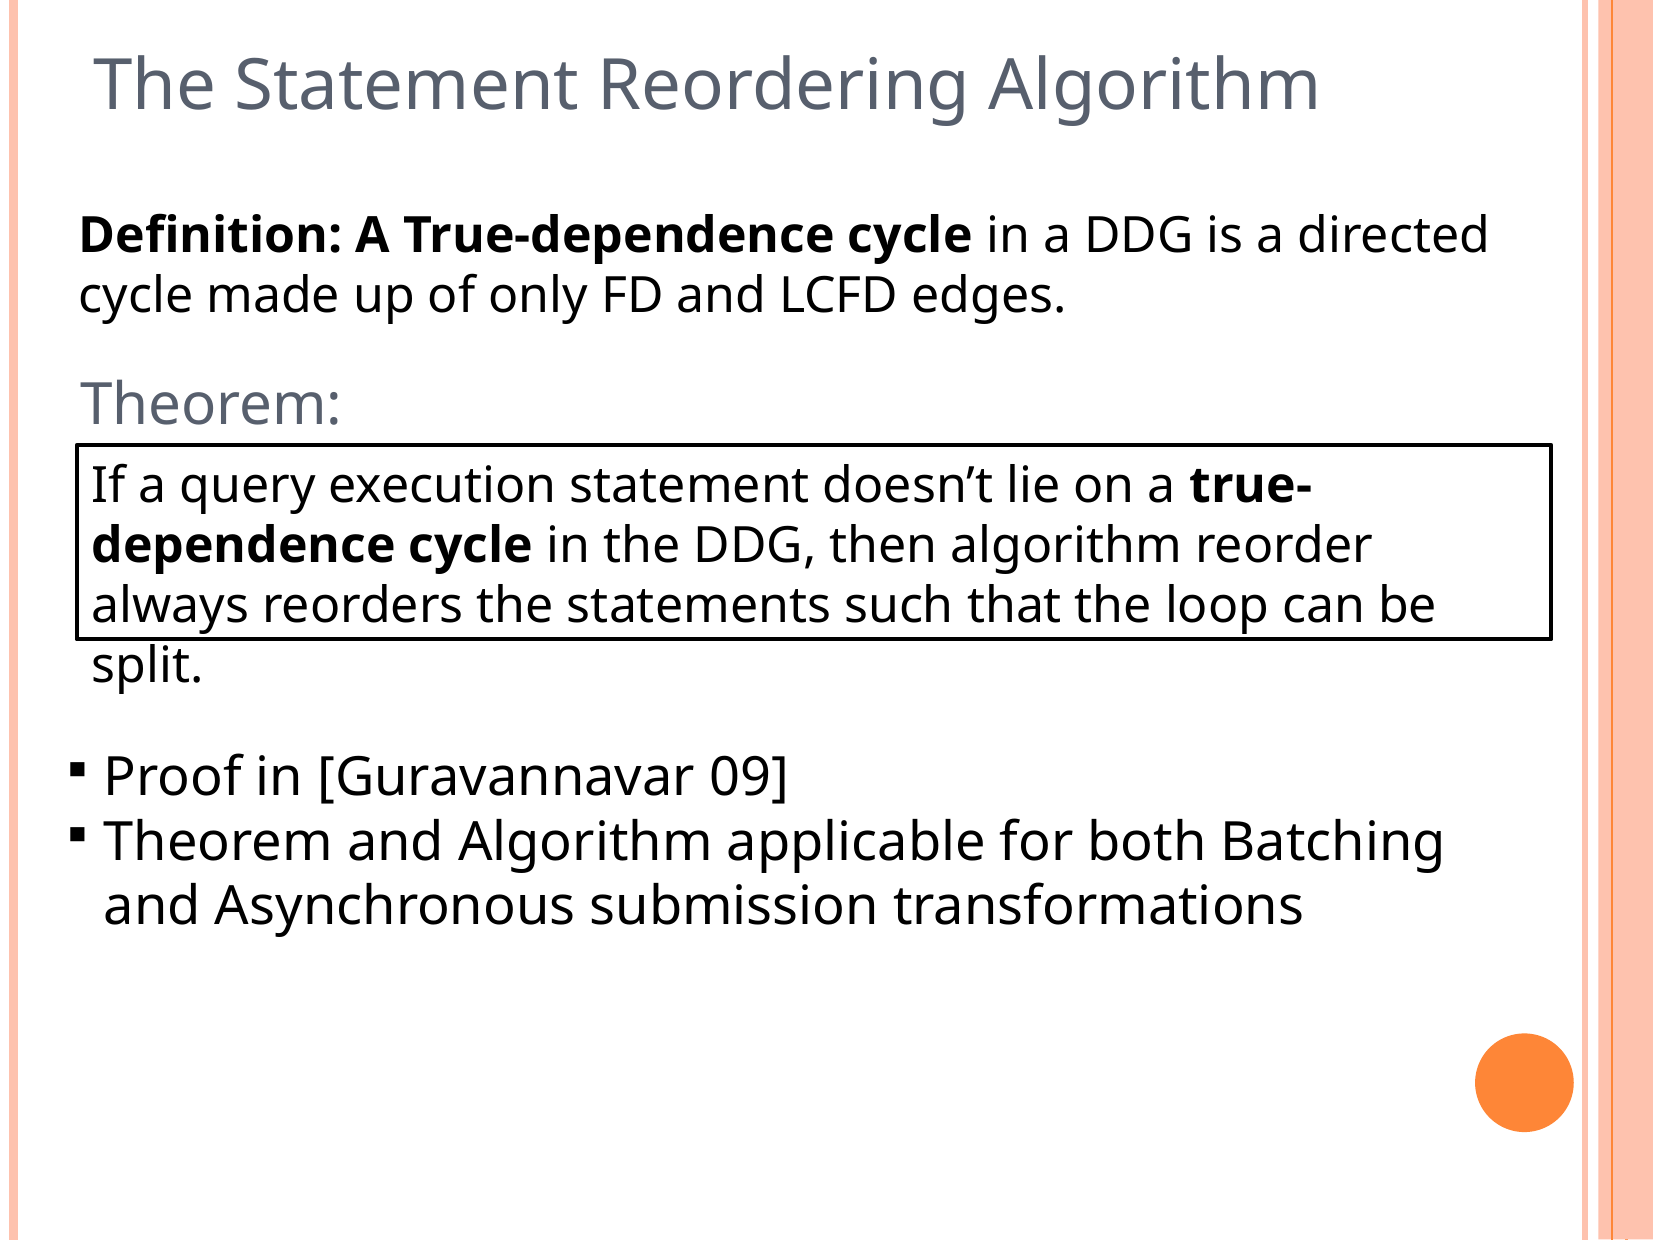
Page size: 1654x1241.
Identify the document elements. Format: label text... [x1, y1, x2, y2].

text_box Definition: A True-dependence cycle in a DDG is a directed cycle made up of only FD and LCFD edges. [64, 195, 1514, 330]
text_box Theorem: [63, 357, 1552, 445]
text_box The Statement Reordering Algorithm [76, 7, 1565, 132]
text_box If a query execution statement doesn’t lie on a true-dependence cycle in the DDG, then algorithm reorder always reorders the statements such that the loop can be split. [76, 445, 1552, 640]
text_box Proof in [Guravannavar 09] Theorem and Algorithm applicable for both Batching and Asynchronous submission transformations [51, 732, 1540, 1082]
